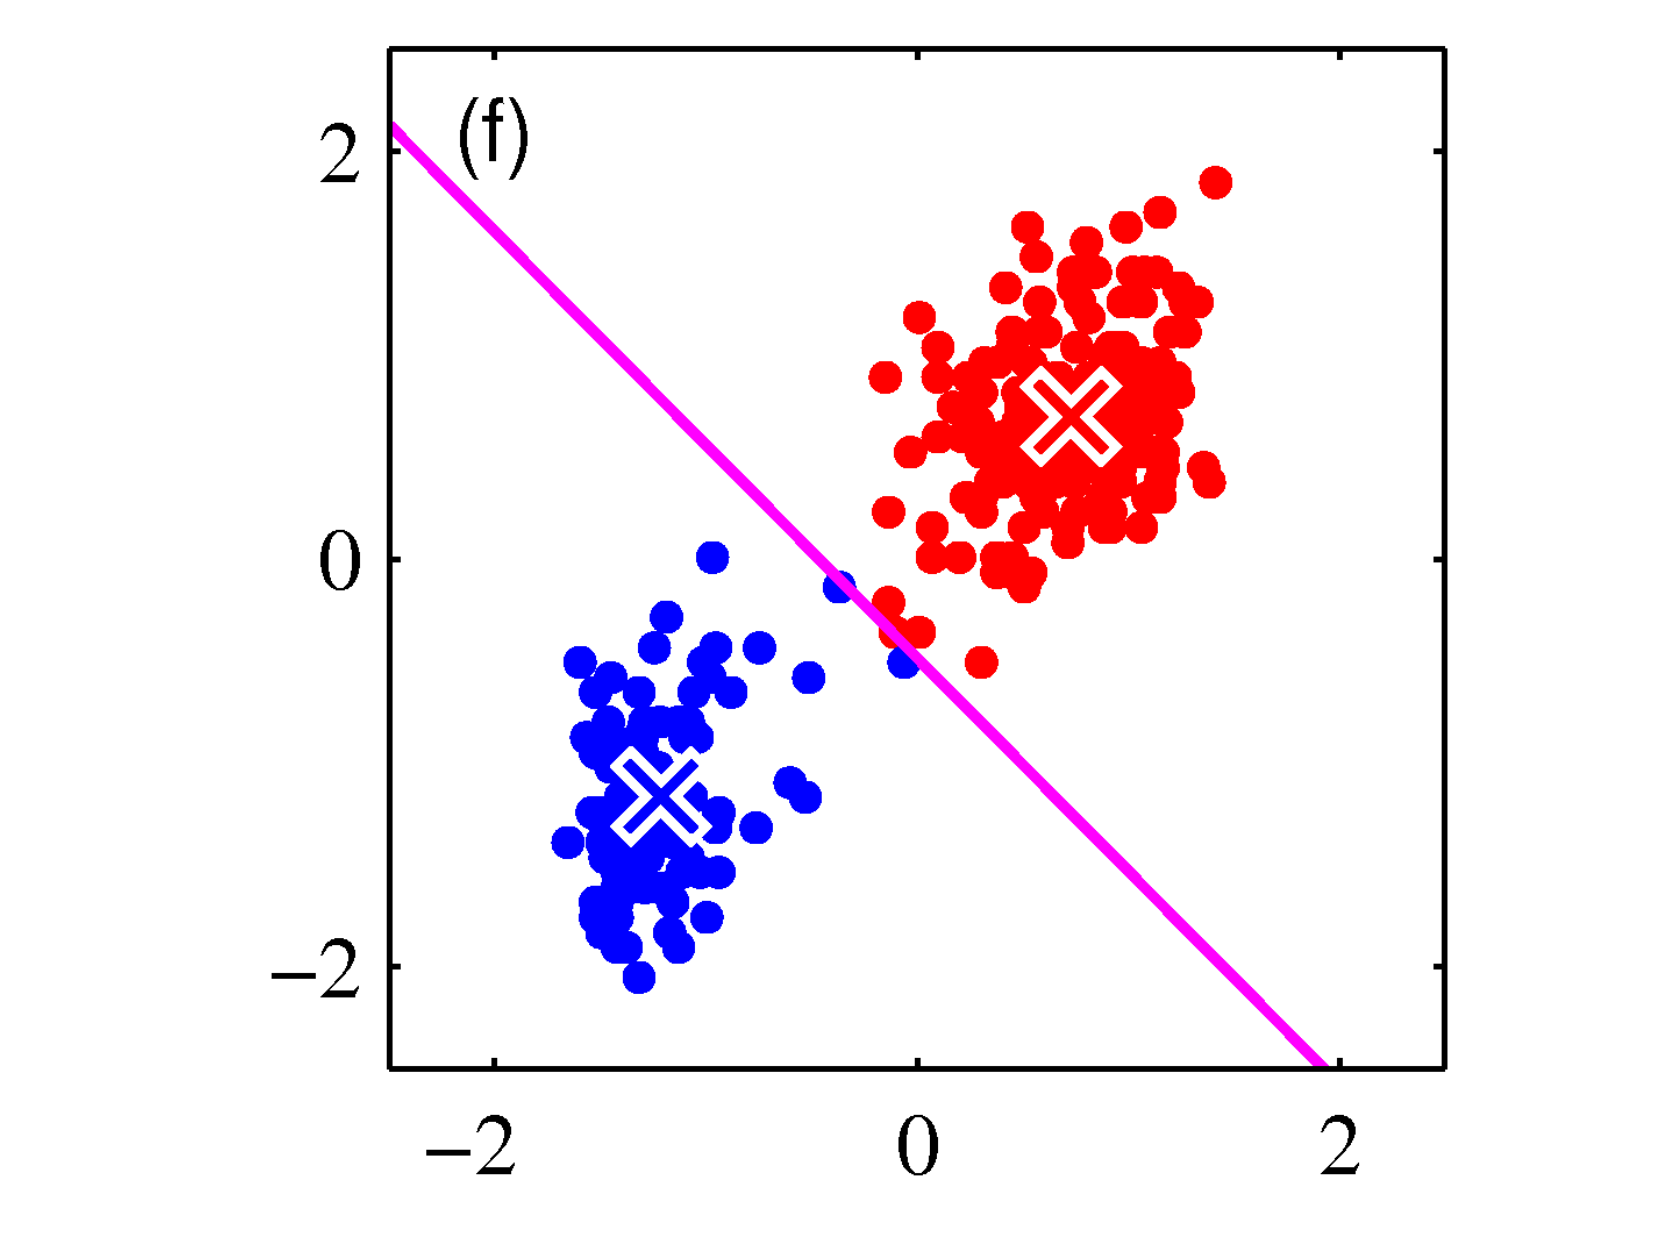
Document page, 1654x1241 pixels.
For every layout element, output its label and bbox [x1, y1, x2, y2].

picture [224, 24, 1465, 1241]
